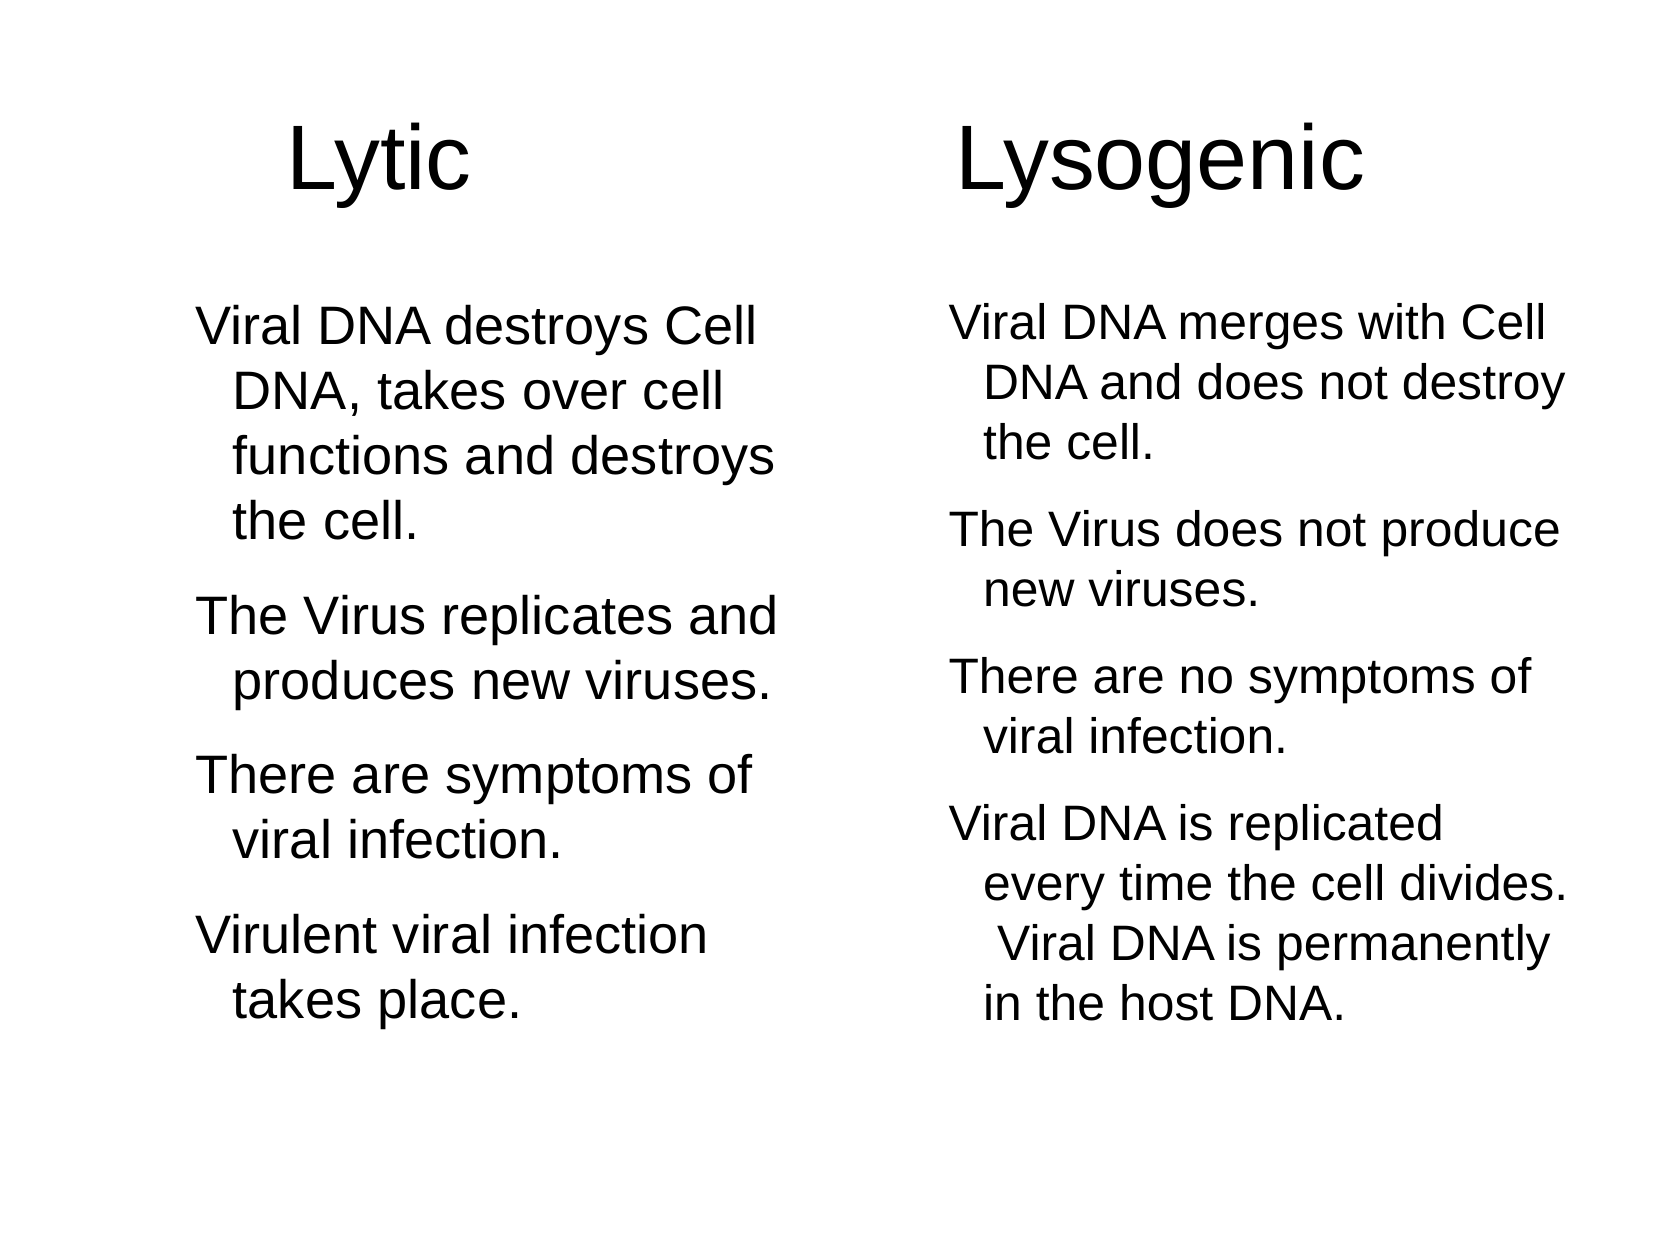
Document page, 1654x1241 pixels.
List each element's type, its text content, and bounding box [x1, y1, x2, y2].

list Viral DNA destroys Cell DNA, takes over cell functions and destroys the cell. The Virus replicates and produces new viruses. There are symptoms of viral infection. Virulent viral infection takes place. [82, 290, 809, 1094]
title Lytic Lysogenic [82, 49, 1571, 257]
list Viral DNA merges with Cell DNA and does not destroy the cell. The Virus does not produce new viruses. There are no symptoms of viral infection. Viral DNA is replicated every time the cell divides. Viral DNA is permanently in the host DNA. [845, 290, 1572, 1094]
